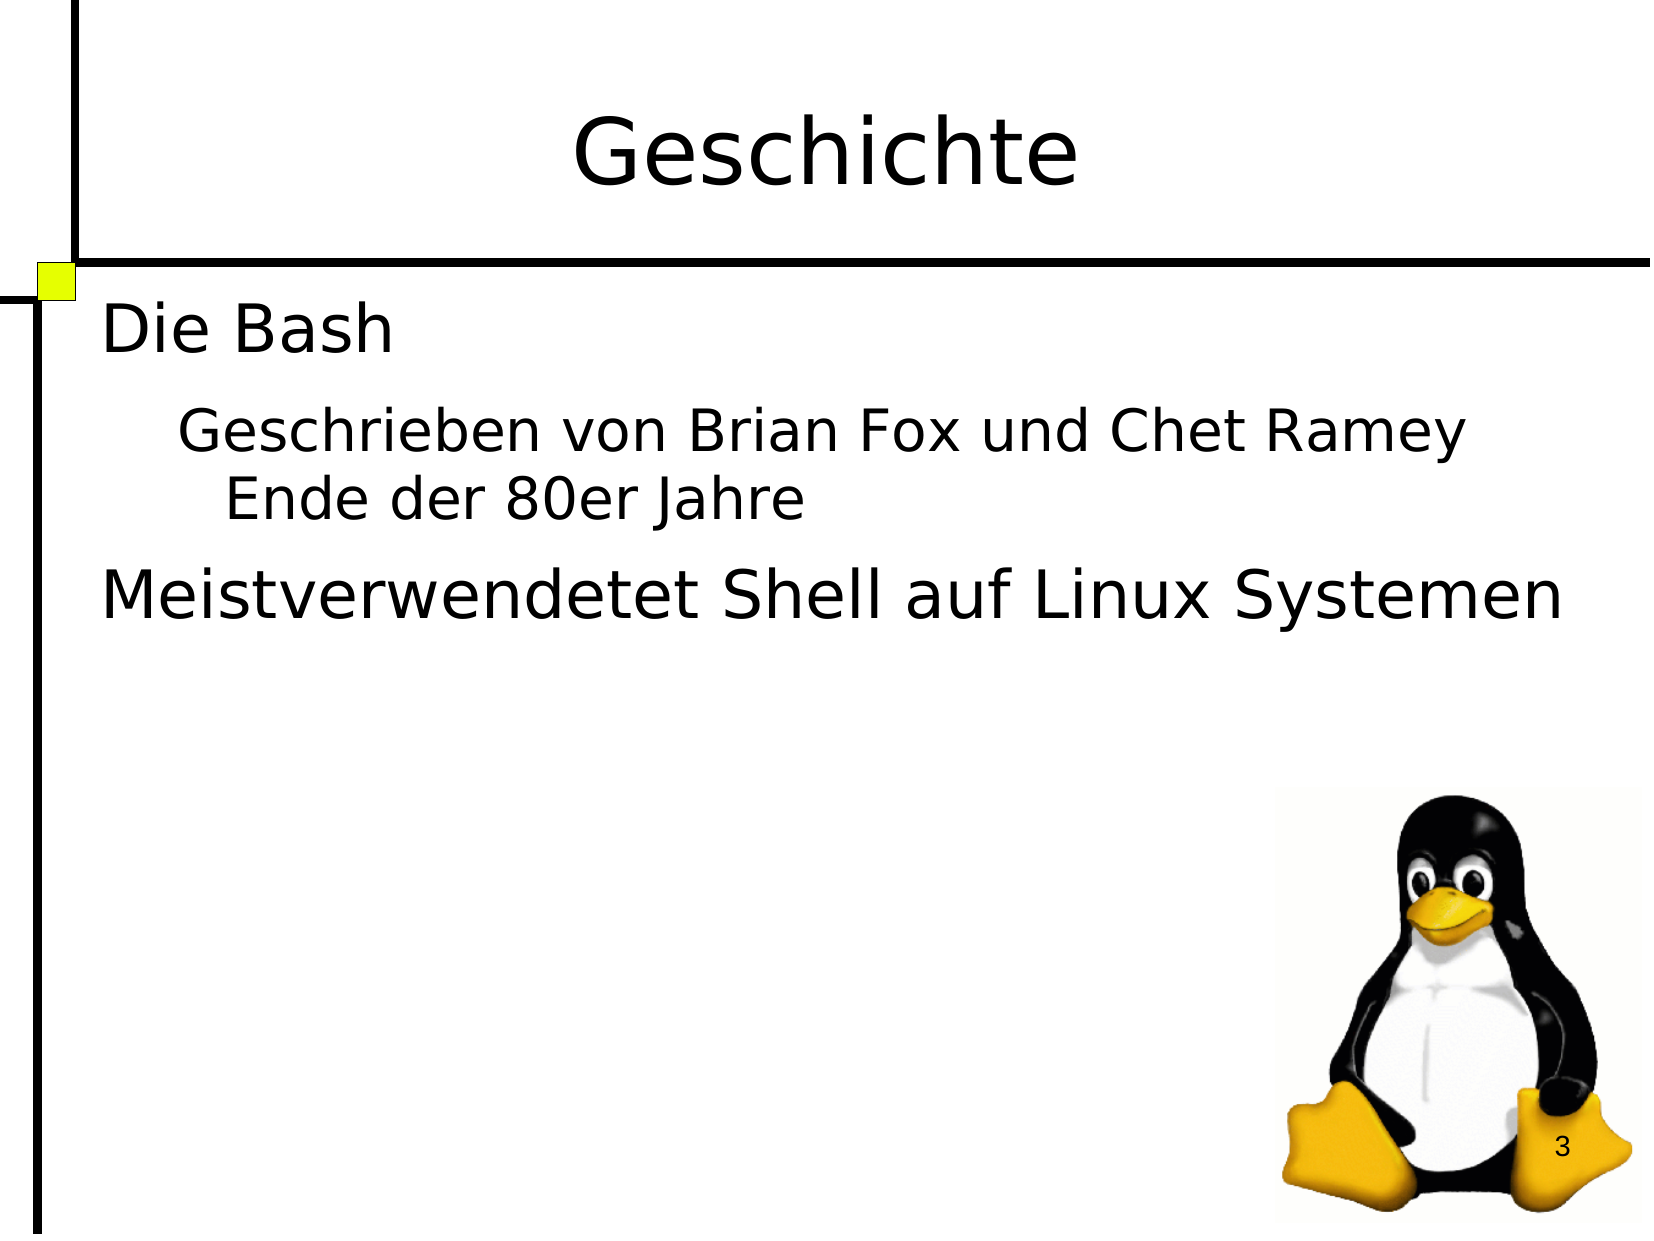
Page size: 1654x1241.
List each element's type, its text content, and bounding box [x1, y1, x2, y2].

picture [1275, 787, 1642, 1223]
title Geschichte [82, 49, 1571, 257]
list Die Bash Geschrieben von Brian Fox und Chet Ramey Ende der 80er Jahre Meistverwendetet Shell auf Linux Systemen [82, 290, 1571, 1109]
